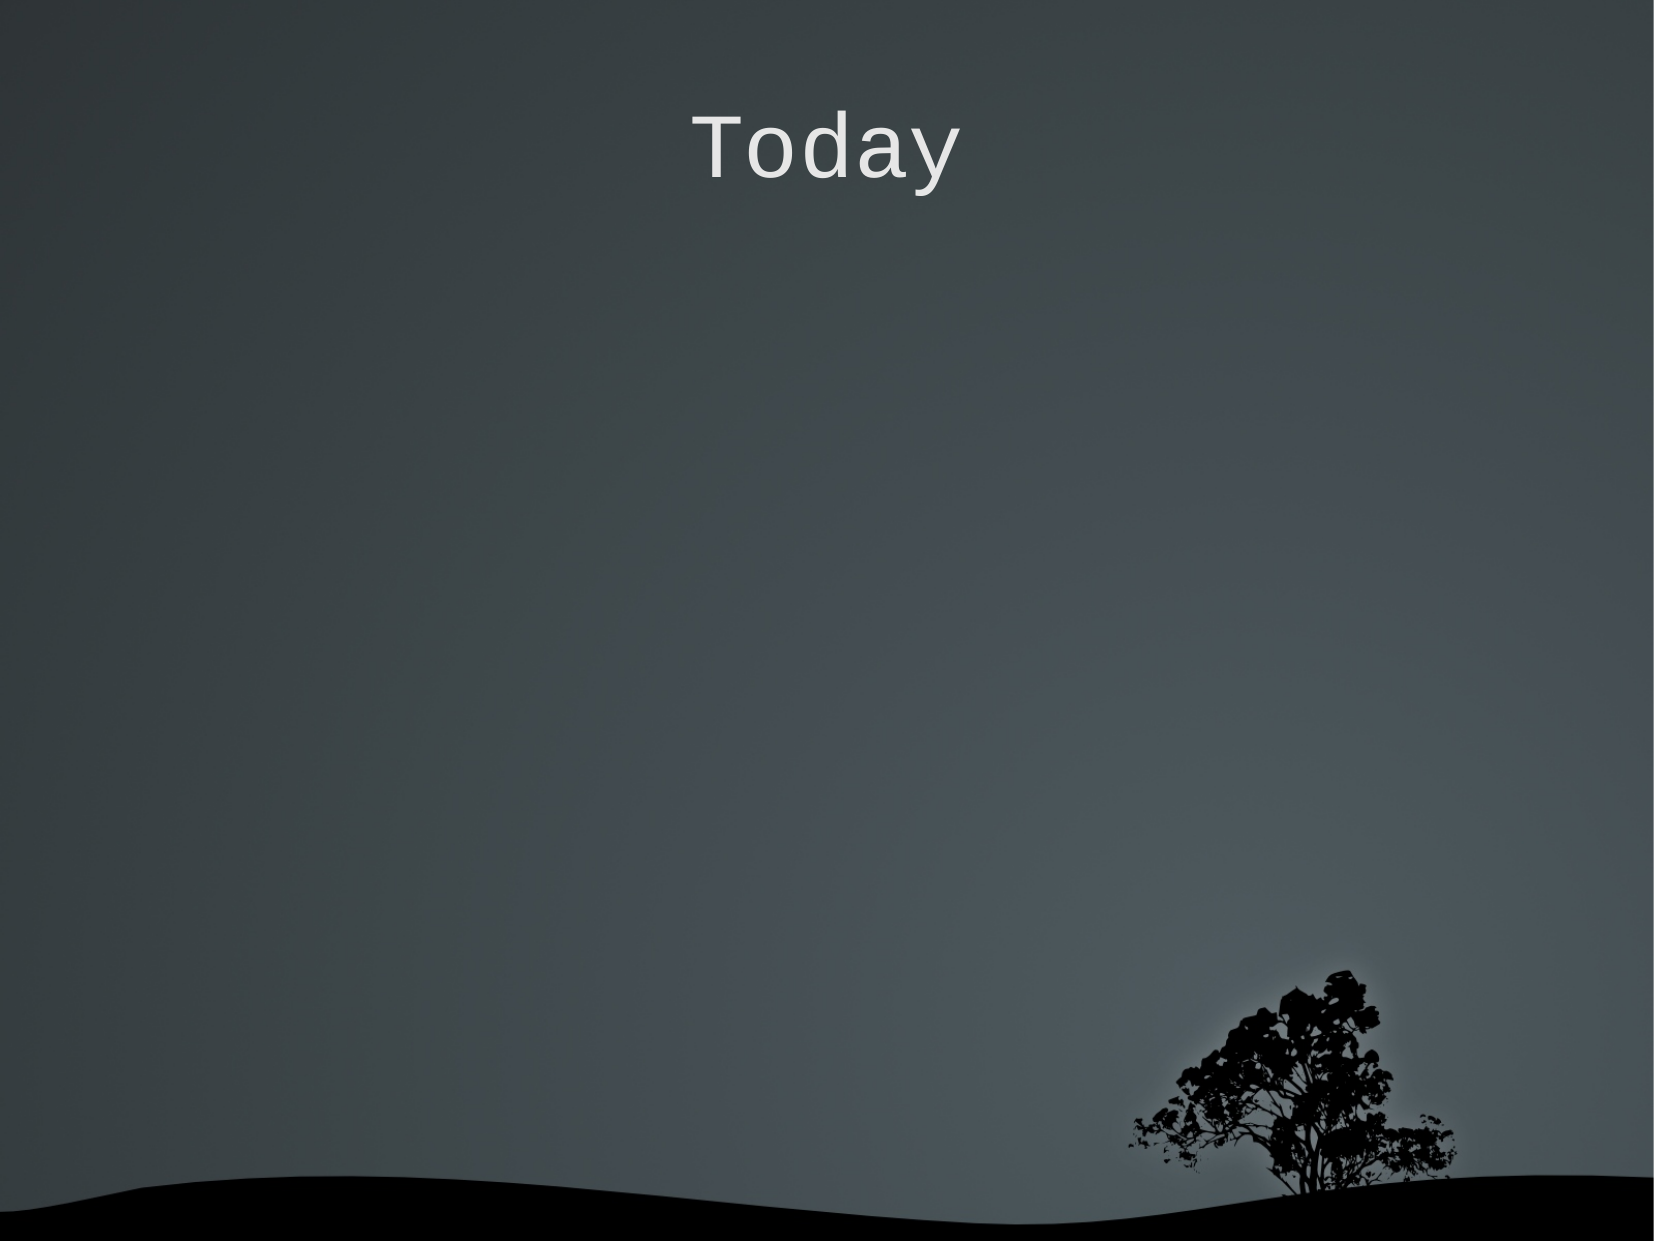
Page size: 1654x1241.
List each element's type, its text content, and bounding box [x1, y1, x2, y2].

picture [0, 0, 1654, 1241]
list [82, 290, 1571, 1094]
title Today [82, 56, 1571, 250]
